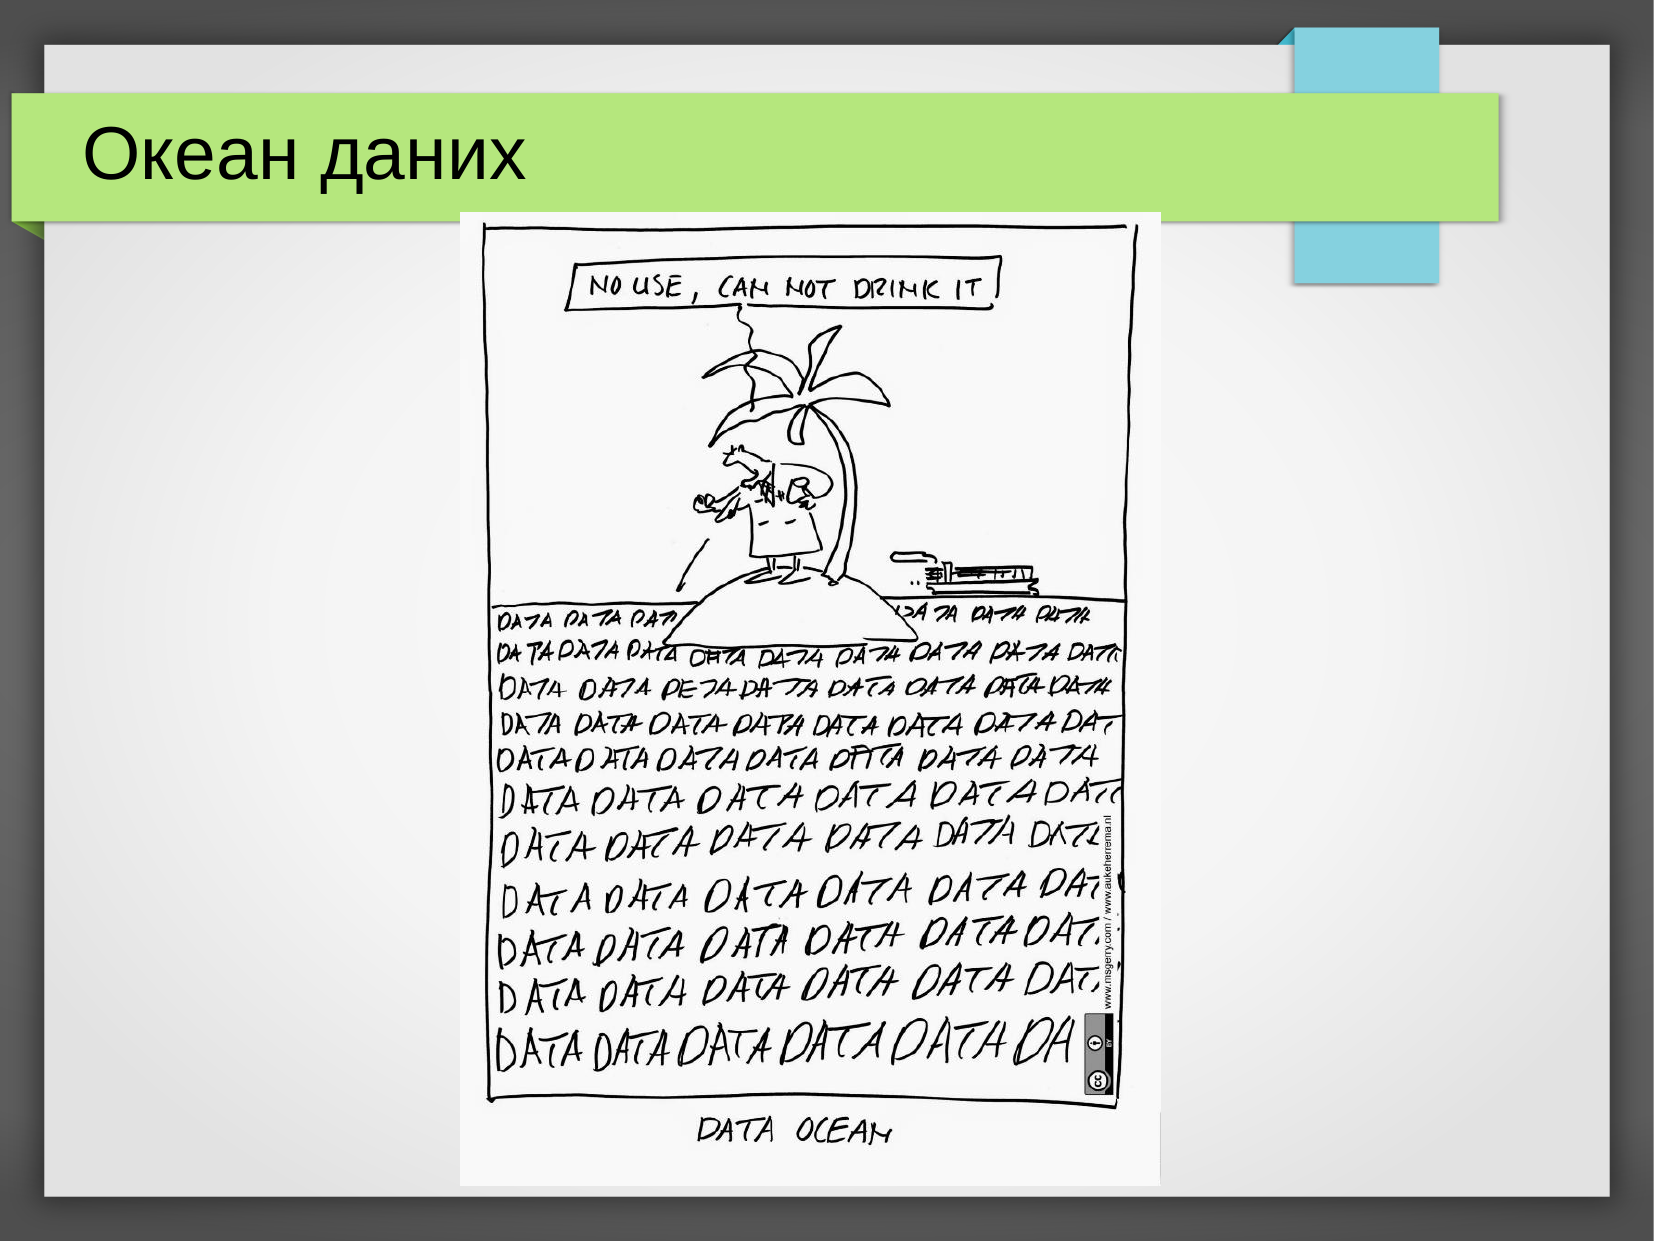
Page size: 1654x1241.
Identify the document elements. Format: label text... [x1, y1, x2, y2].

title Океан даних [82, 94, 1264, 213]
picture [0, 0, 1654, 1241]
